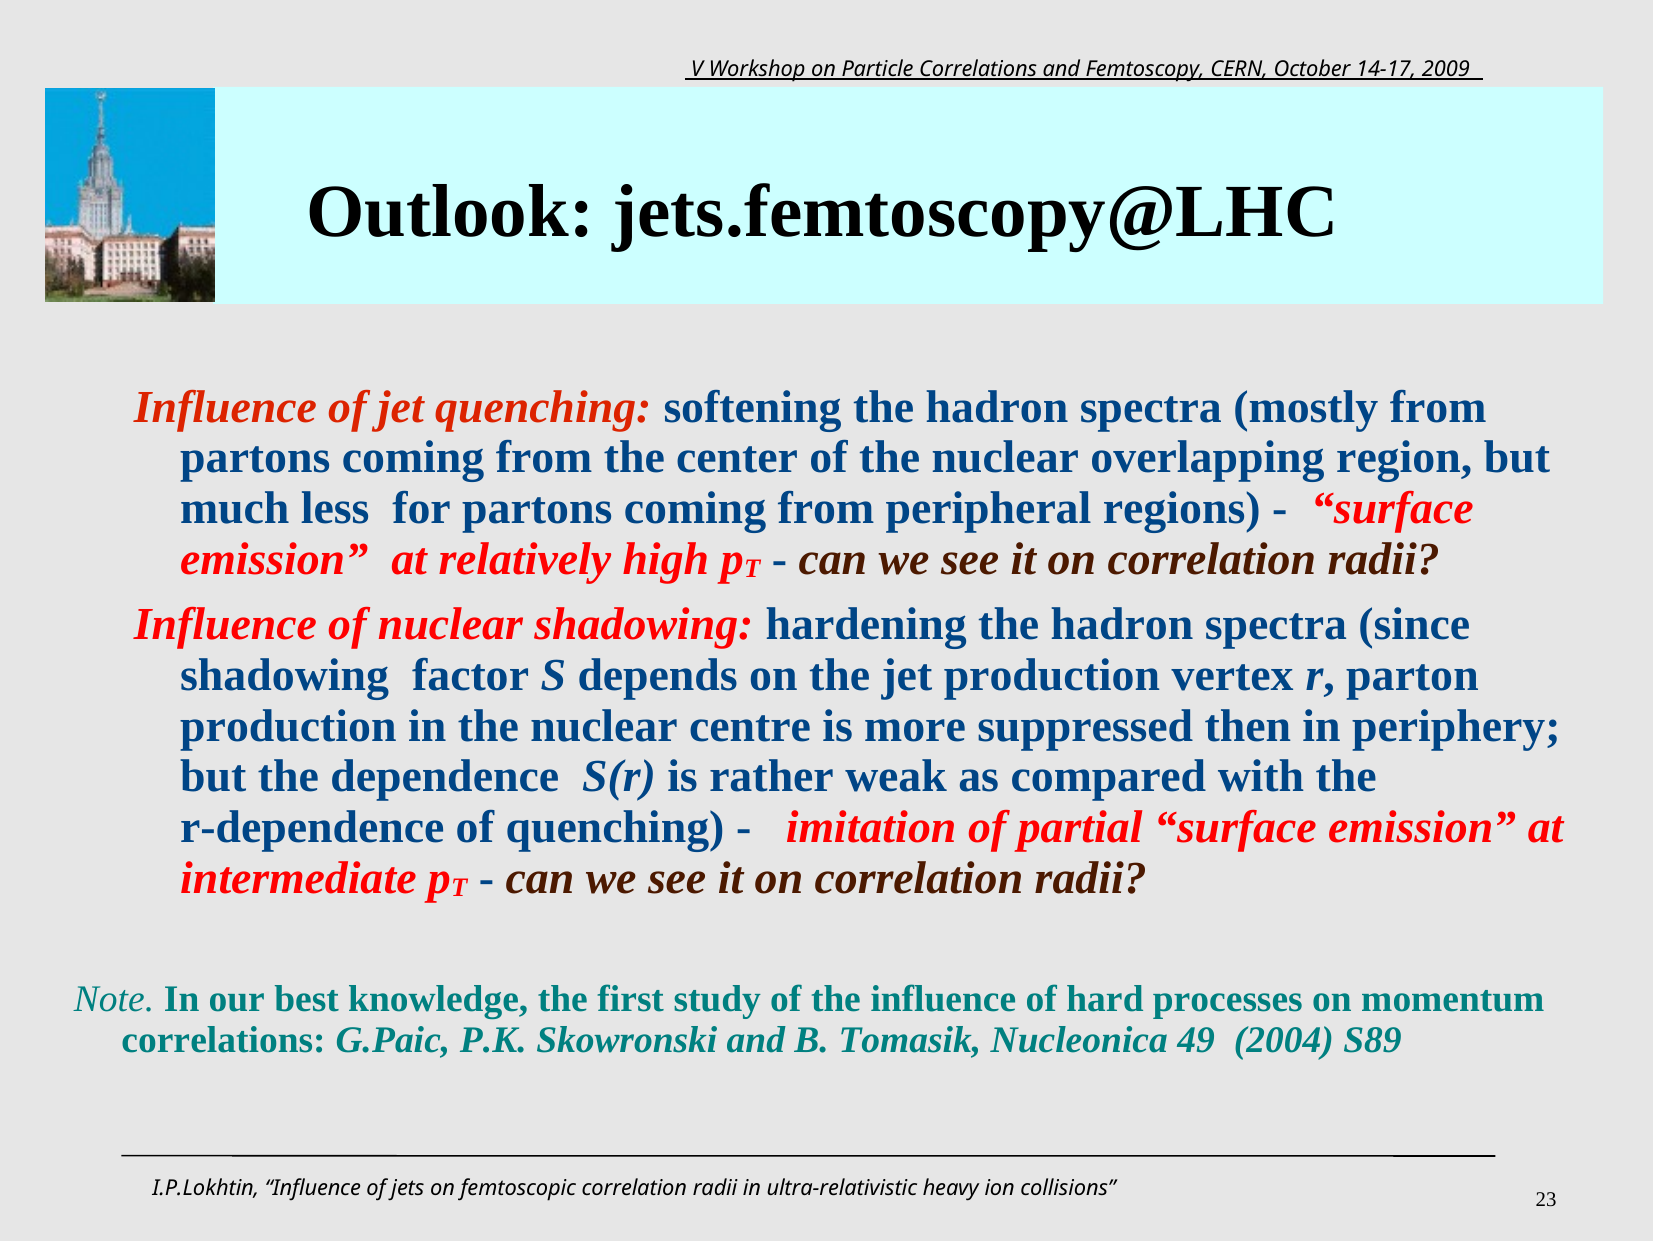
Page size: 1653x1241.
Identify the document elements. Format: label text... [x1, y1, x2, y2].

title Outlook: jets.femtoscopy@LHC [121, 91, 1525, 314]
subtitle Influence of jet quenching: softening the hadron spectra (mostly from partons coming from the center of the nuclear overlapping region, but much less for partons coming from peripheral regions) - “surface emission” at relatively high pT - can we see it on correlation radii? Influence of nuclear shadowing: hardening the hadron spectra (since shadowing factor S depends on the jet production vertex r, parton production in the nuclear centre is more suppressed then in periphery; but the dependence S(r) is rather weak as compared with the r-dependence of quenching) - imitation of partial “surface emission” at intermediate pT - can we see it on correlation radii? Note. In our best knowledge, the first study of the influence of hard processes on momentum correlations: G.Paic, P.K. Skowronski and B. Tomasik, Nucleonica 49 (2004) S89 [59, 324, 1595, 1118]
picture [45, 90, 121, 302]
